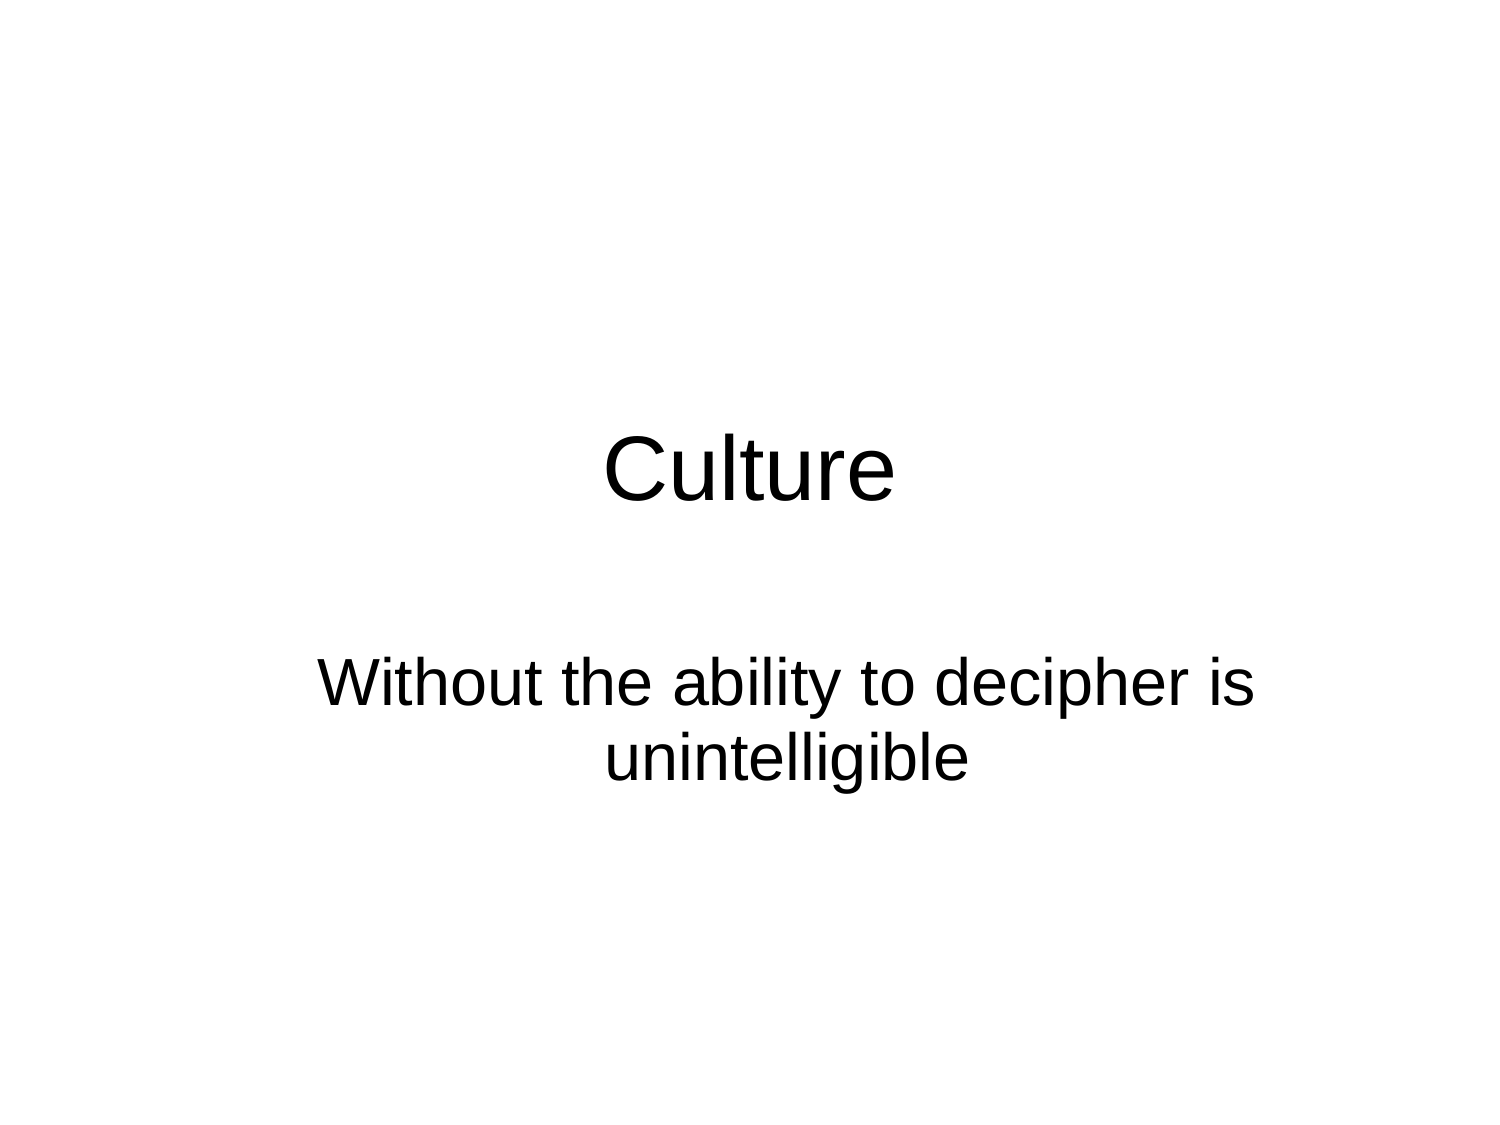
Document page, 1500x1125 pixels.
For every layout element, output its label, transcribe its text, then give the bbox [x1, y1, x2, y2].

title Culture [112, 374, 1388, 563]
subtitle Without the ability to decipher is unintelligible [225, 637, 1276, 926]
